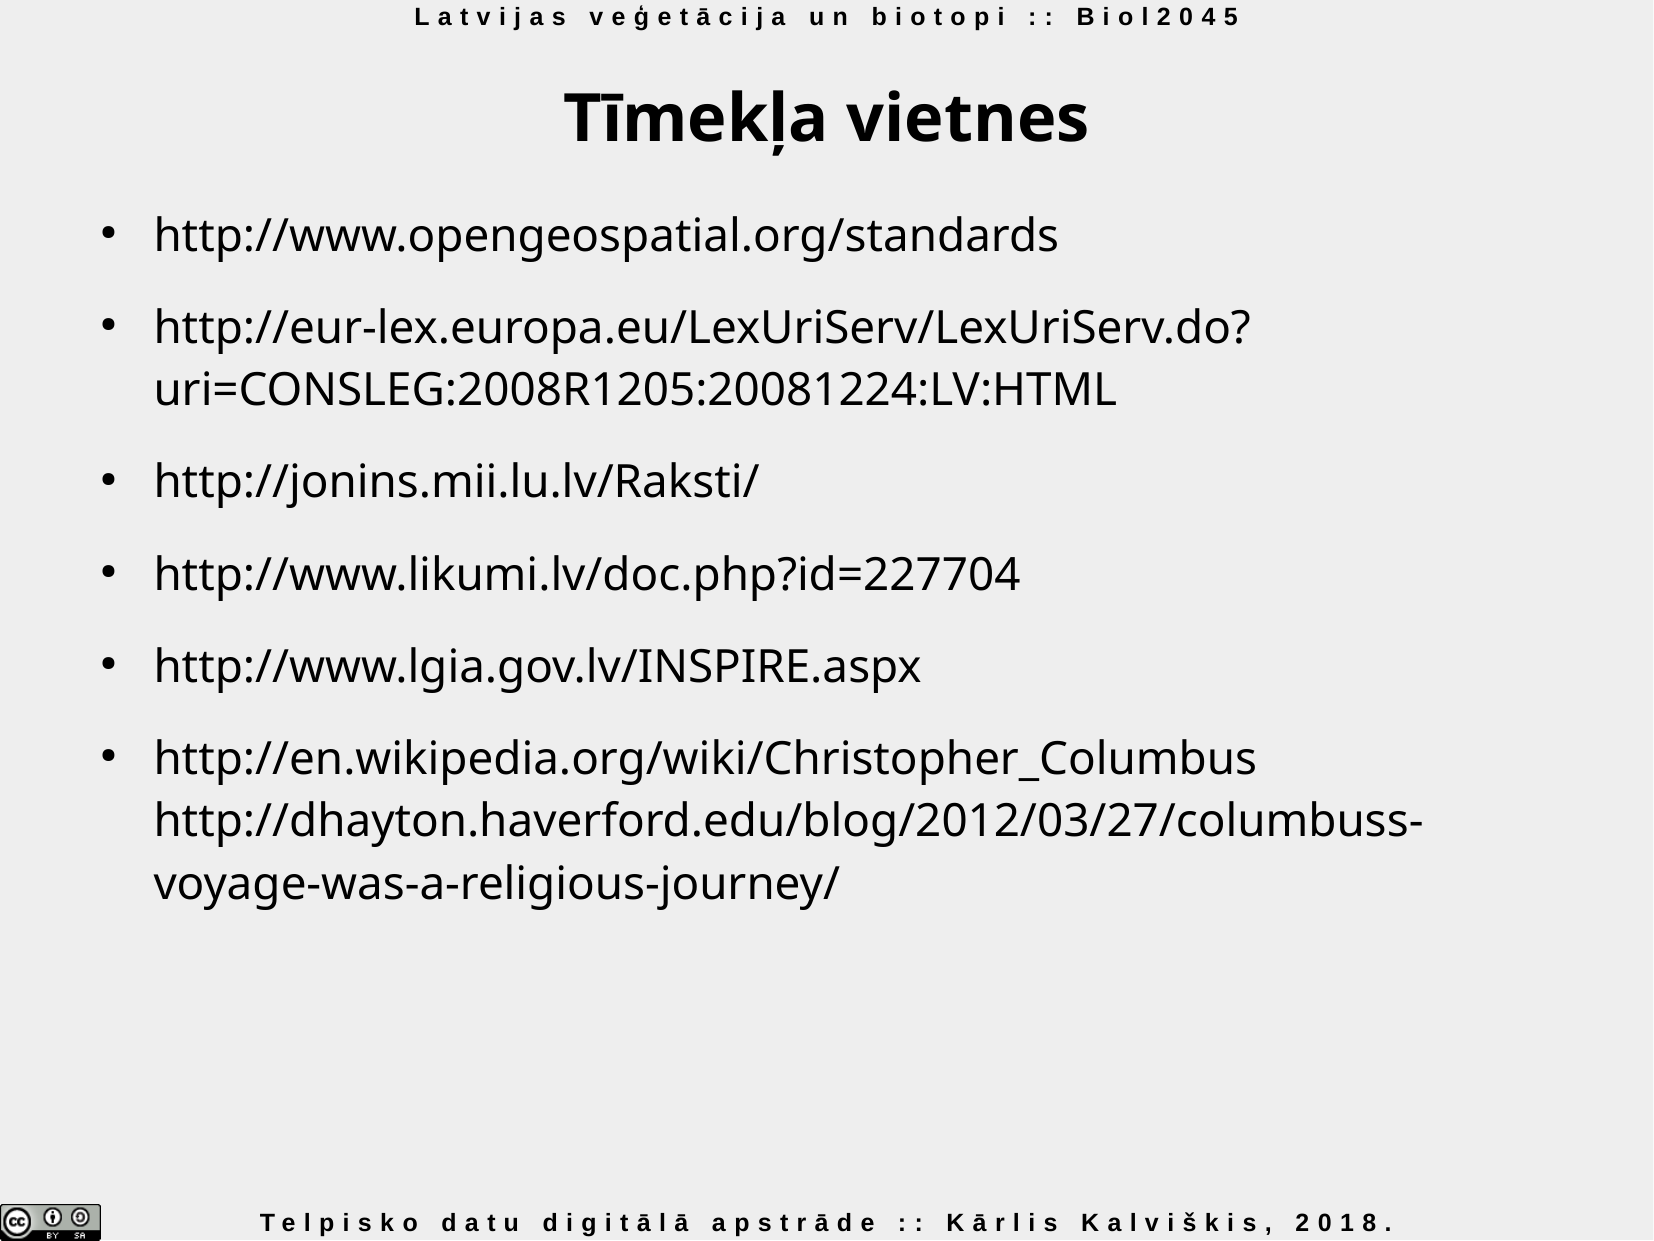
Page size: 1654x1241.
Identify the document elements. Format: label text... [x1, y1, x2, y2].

list http://www.opengeospatial.org/standards http://eur-lex.europa.eu/LexUriServ/LexUriServ.do?uri=CONSLEG:2008R1205:20081224:LV:HTML http://jonins.mii.lu.lv/Raksti/ http://www.likumi.lv/doc.php?id=227704 http://www.lgia.gov.lv/INSPIRE.aspx http://en.wikipedia.org/wiki/Christopher_Columbus http://dhayton.haverford.edu/blog/2012/03/27/columbuss-voyage-was-a-religious-journey/ [82, 202, 1571, 1159]
picture [0, 1204, 101, 1241]
title Tīmekļa vietnes [82, 49, 1571, 183]
